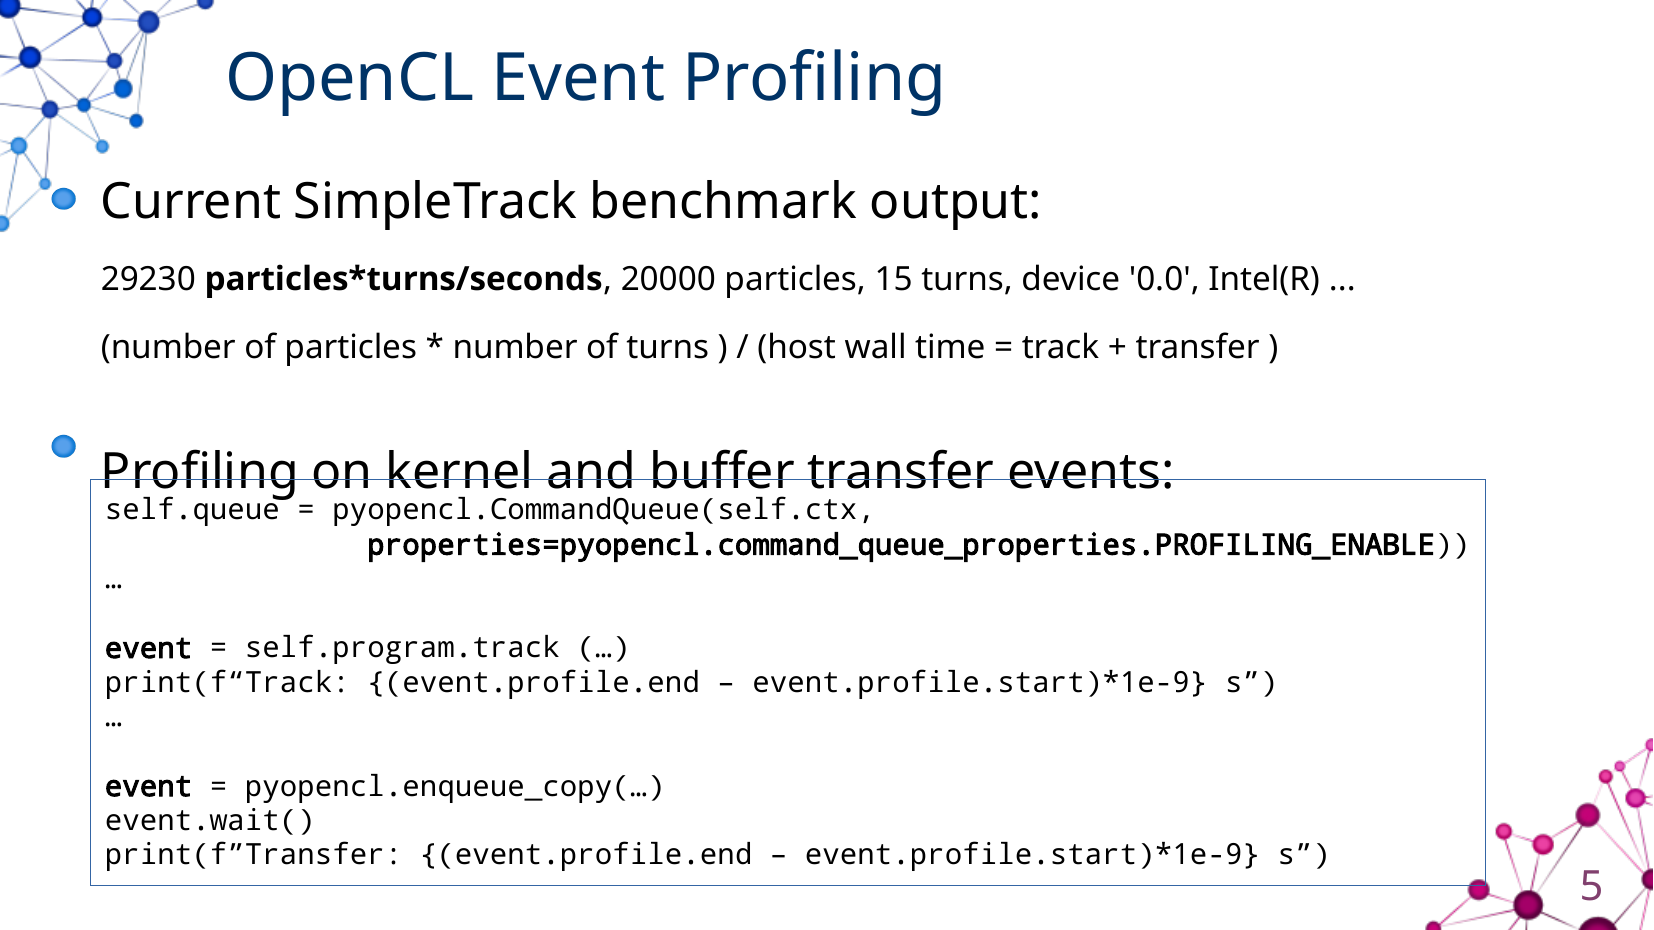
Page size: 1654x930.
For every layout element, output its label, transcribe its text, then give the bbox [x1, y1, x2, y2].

text_box self.queue = pyopencl.CommandQueue(self.ctx, properties=pyopencl.command_queue_properties.PROFILING_ENABLE)) … event = self.program.track (…) print(f“Track: {(event.profile.end – event.profile.start)*1e-9} s”) … event = pyopencl.enqueue_copy(…) event.wait() print(f”Transfer: {(event.profile.end – event.profile.start)*1e-9} s”) [90, 479, 1486, 886]
text_box 5 [1530, 848, 1653, 916]
picture [0, 0, 1653, 930]
